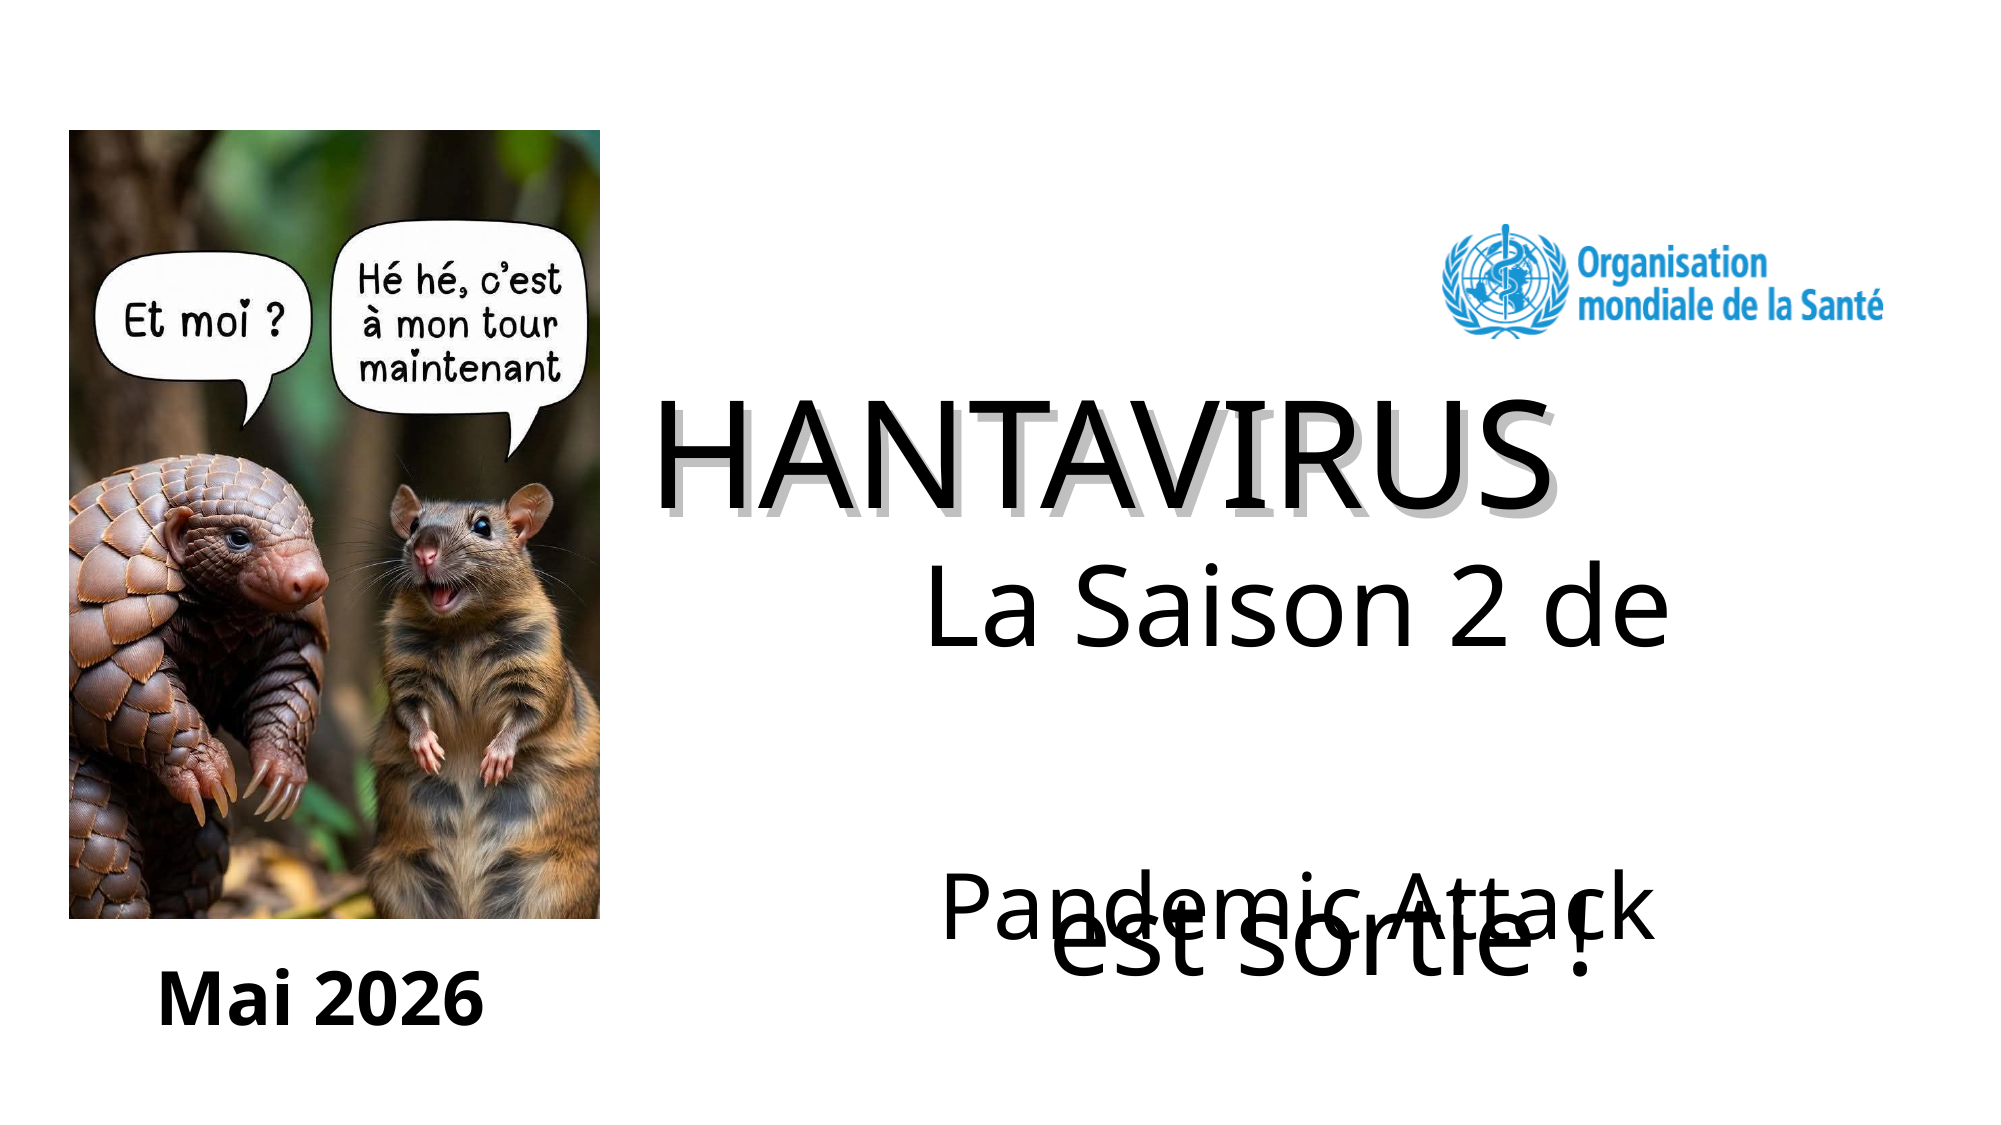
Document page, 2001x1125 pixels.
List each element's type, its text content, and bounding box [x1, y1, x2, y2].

text_box HANTAVIRUS [632, 351, 2000, 549]
text_box est sortie ! [1015, 855, 1631, 1007]
text_box Mai 2026 [0, 930, 656, 1050]
picture [69, 130, 600, 919]
picture [1410, 201, 1903, 360]
text_box La Saison 2 de [600, 417, 2000, 679]
text_box Pandemic Attack [473, 705, 2000, 967]
